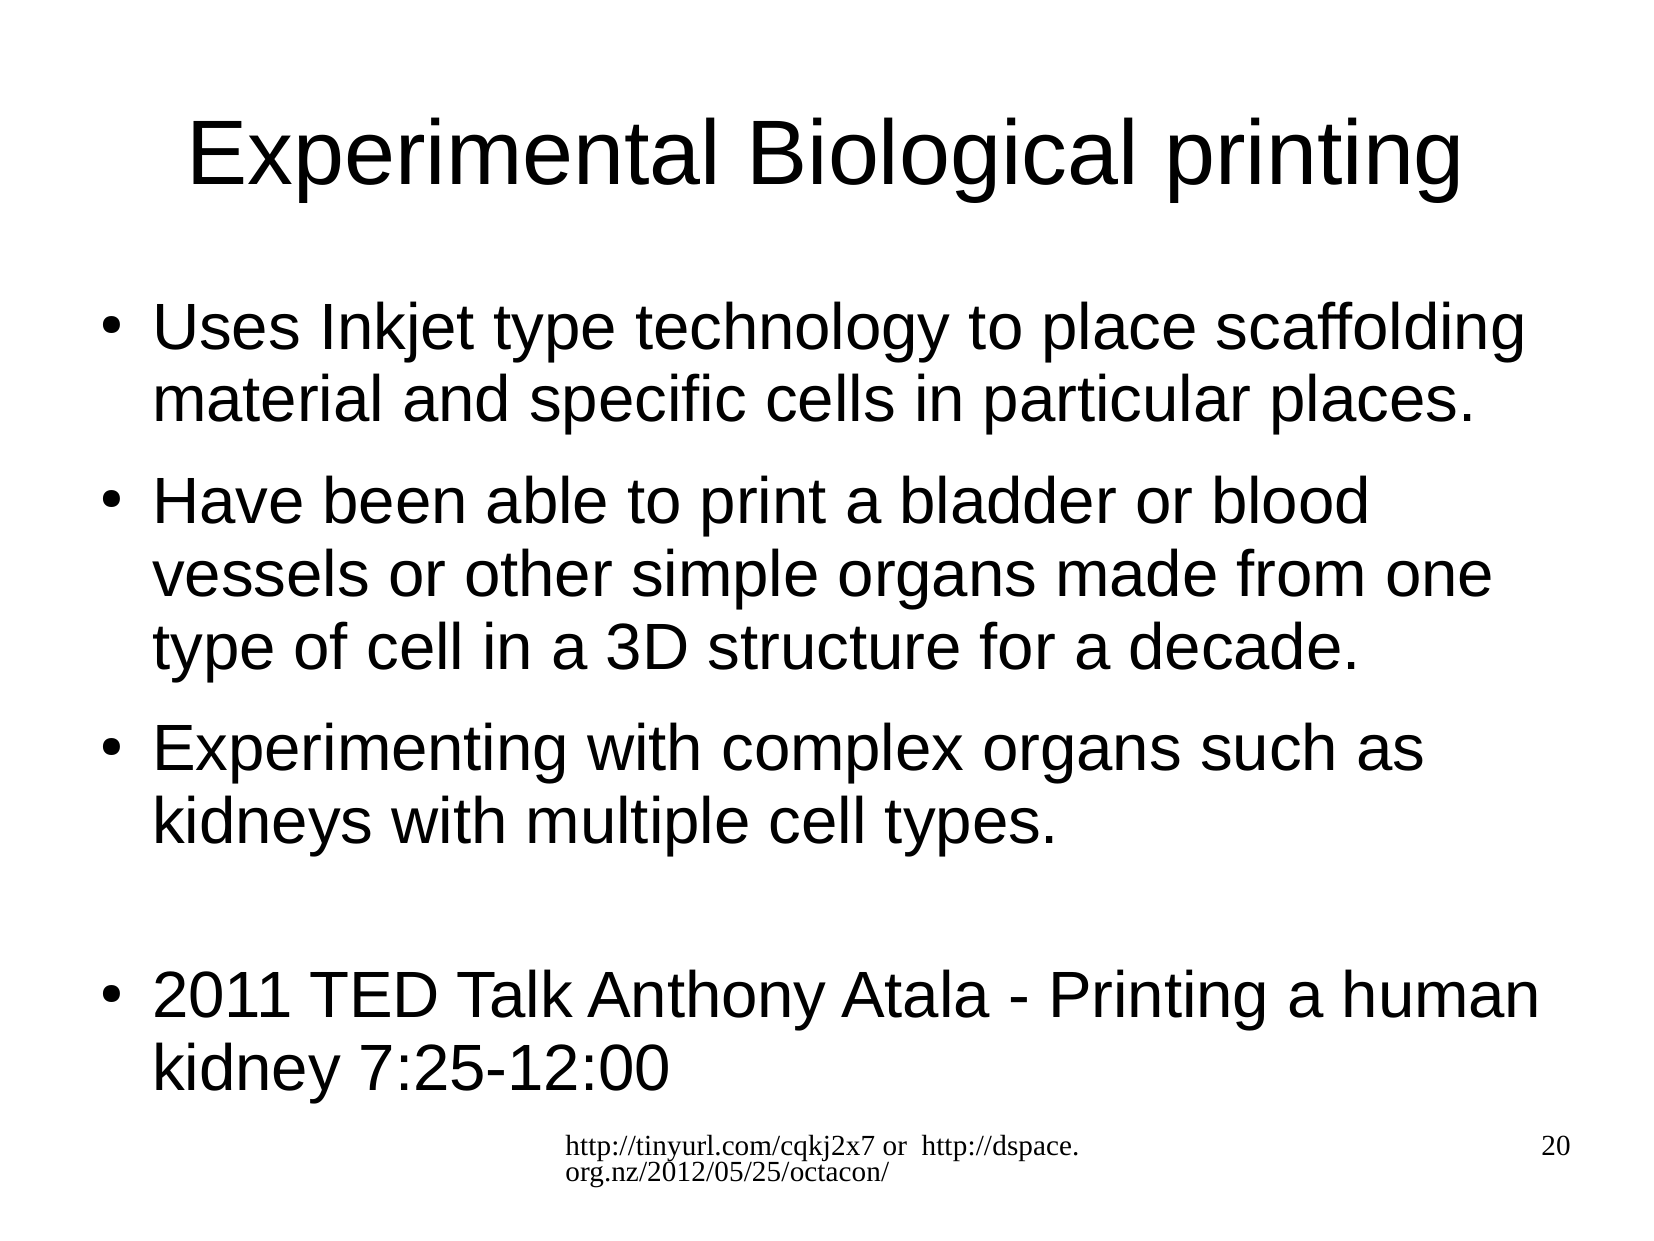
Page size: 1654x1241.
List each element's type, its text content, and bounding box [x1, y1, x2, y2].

list Uses Inkjet type technology to place scaffolding material and specific cells in particular places. Have been able to print a bladder or blood vessels or other simple organs made from one type of cell in a 3D structure for a decade. Experimenting with complex organs such as kidneys with multiple cell types. 2011 TED Talk Anthony Atala - Printing a human kidney 7:25-12:00 [82, 290, 1571, 1109]
title Experimental Biological printing [82, 49, 1571, 257]
